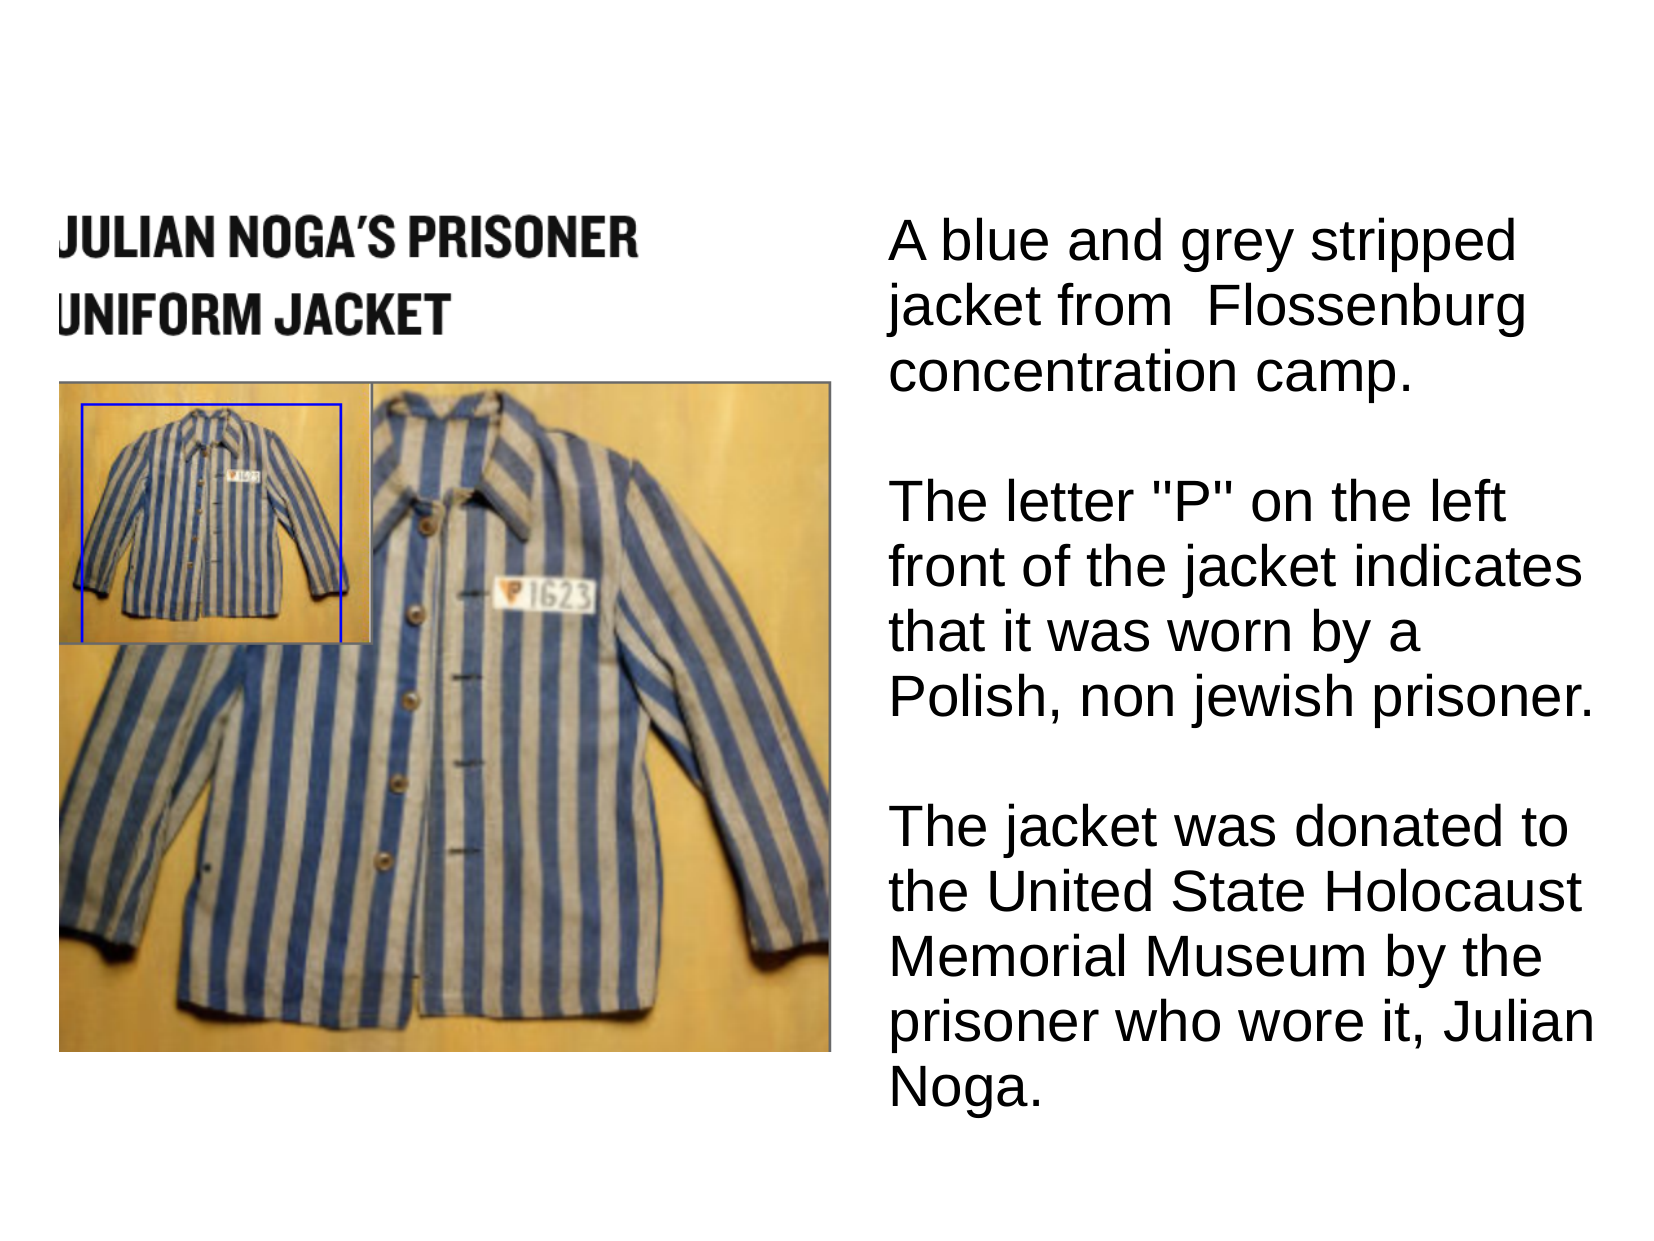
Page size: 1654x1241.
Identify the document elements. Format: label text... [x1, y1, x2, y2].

picture [59, 188, 839, 1052]
text_box A blue and grey stripped jacket from Flossenburg concentration camp. The letter ''P'' on the left front of the jacket indicates that it was worn by a Polish, non jewish prisoner. The jacket was donated to the United State Holocaust Memorial Museum by the prisoner who wore it, Julian Noga. [874, 200, 1619, 1241]
